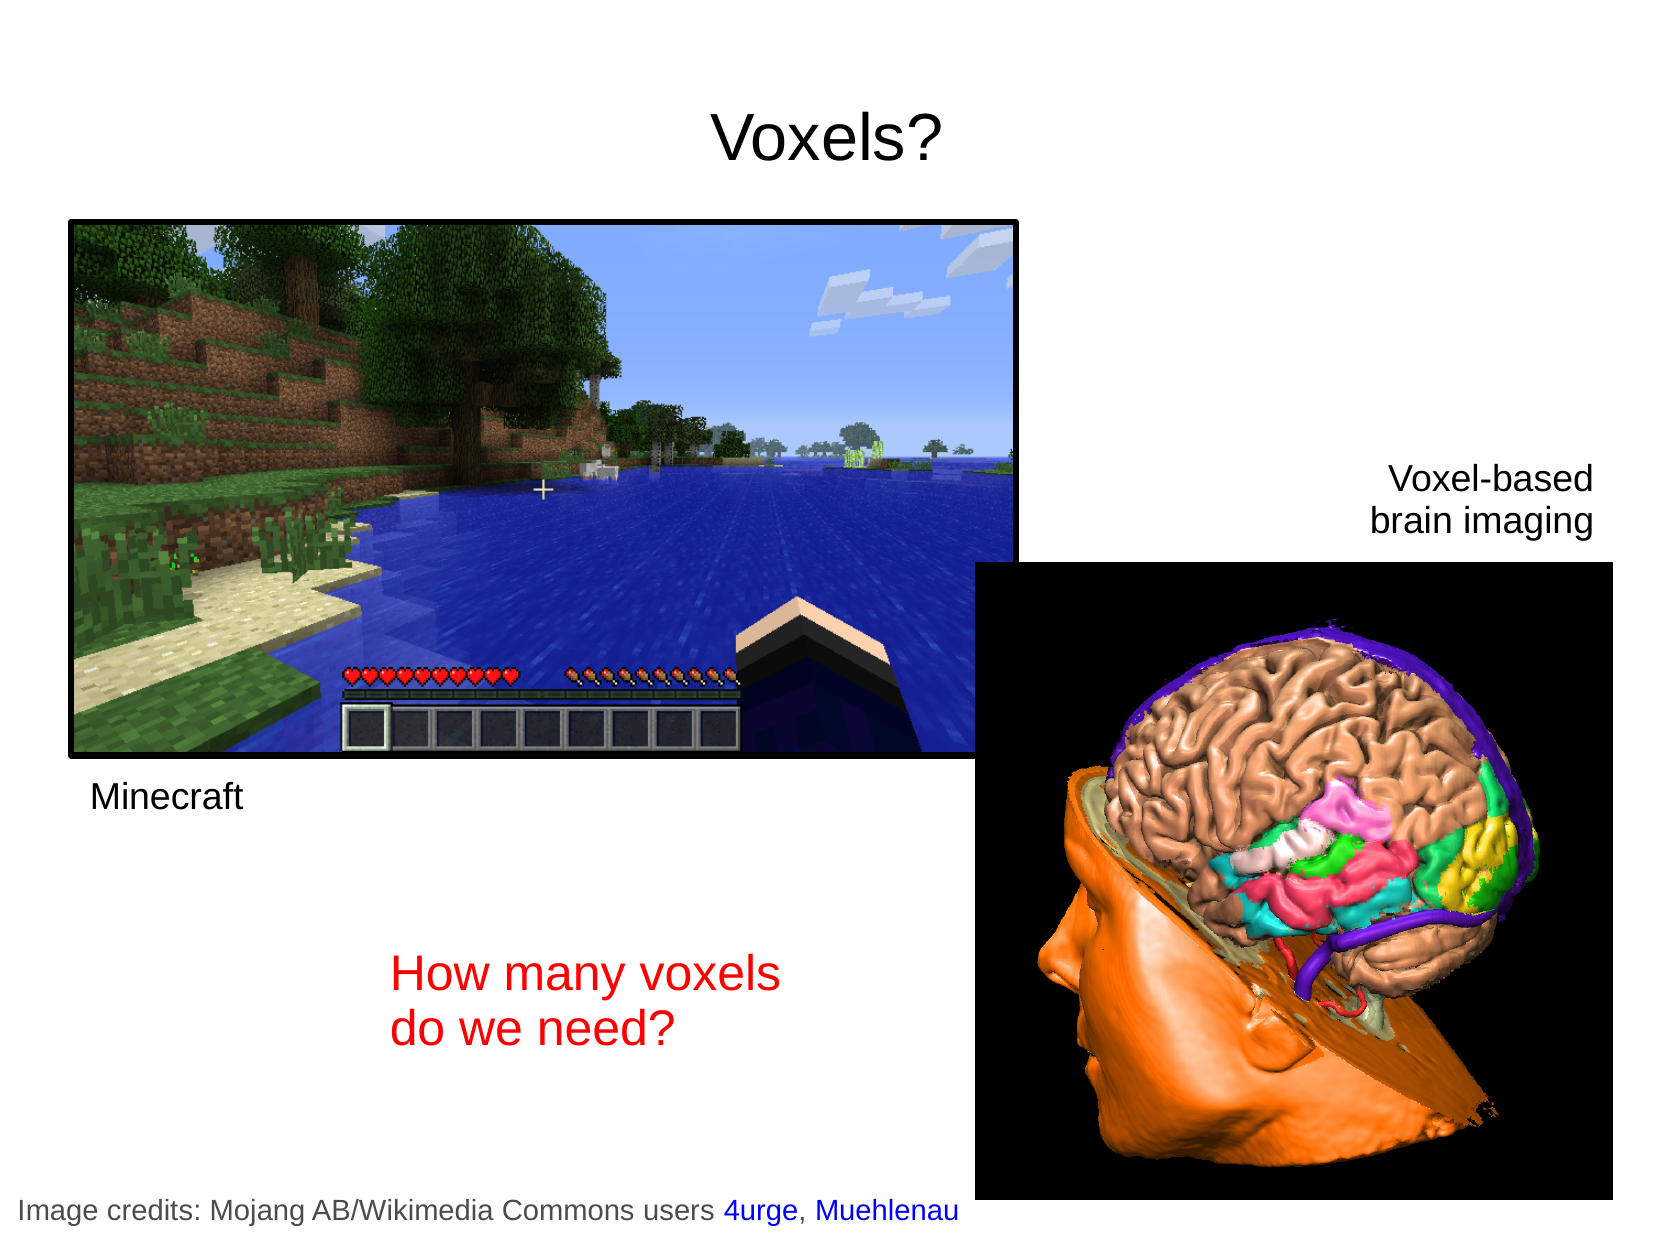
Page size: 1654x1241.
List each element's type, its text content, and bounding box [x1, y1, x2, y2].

text_box How many voxels do we need? [375, 937, 863, 1064]
text_box Voxel-based brain imaging [1275, 450, 1609, 563]
text_box Image credits: Mojang AB/Wikimedia Commons users 4urge, Muehlenau [2, 1186, 1163, 1234]
picture [74, 225, 1613, 1201]
text_box Minecraft [75, 768, 259, 826]
subtitle Voxels? [82, 49, 1571, 226]
